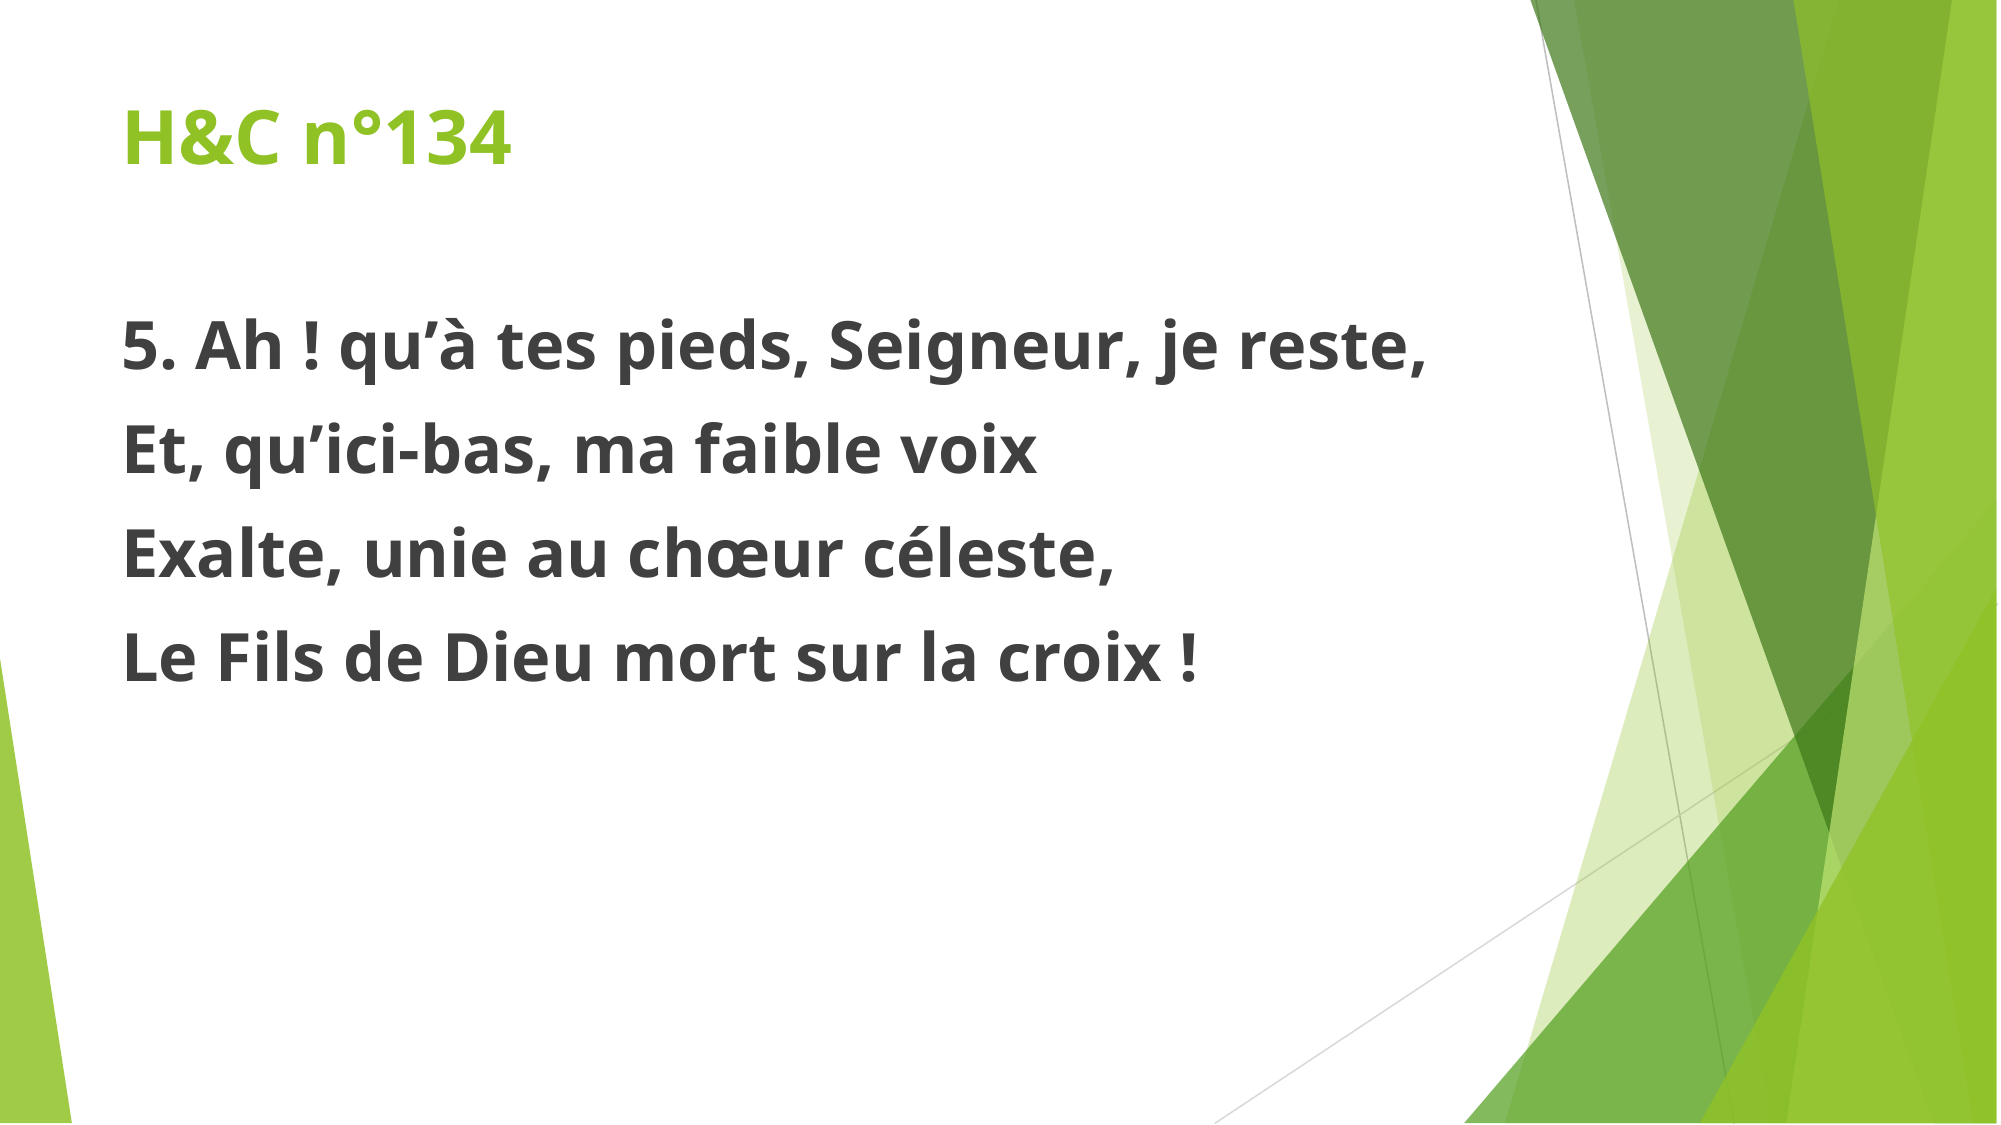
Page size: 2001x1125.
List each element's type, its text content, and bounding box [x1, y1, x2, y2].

text_box 5. Ah ! qu’à tes pieds, Seigneur, je reste, Et, qu’ici-bas, ma faible voix Exalte, unie au chœur céleste, Le Fils de Dieu mort sur la croix ! [106, 283, 1985, 1075]
text_box H&C n°134 [106, 82, 603, 189]
